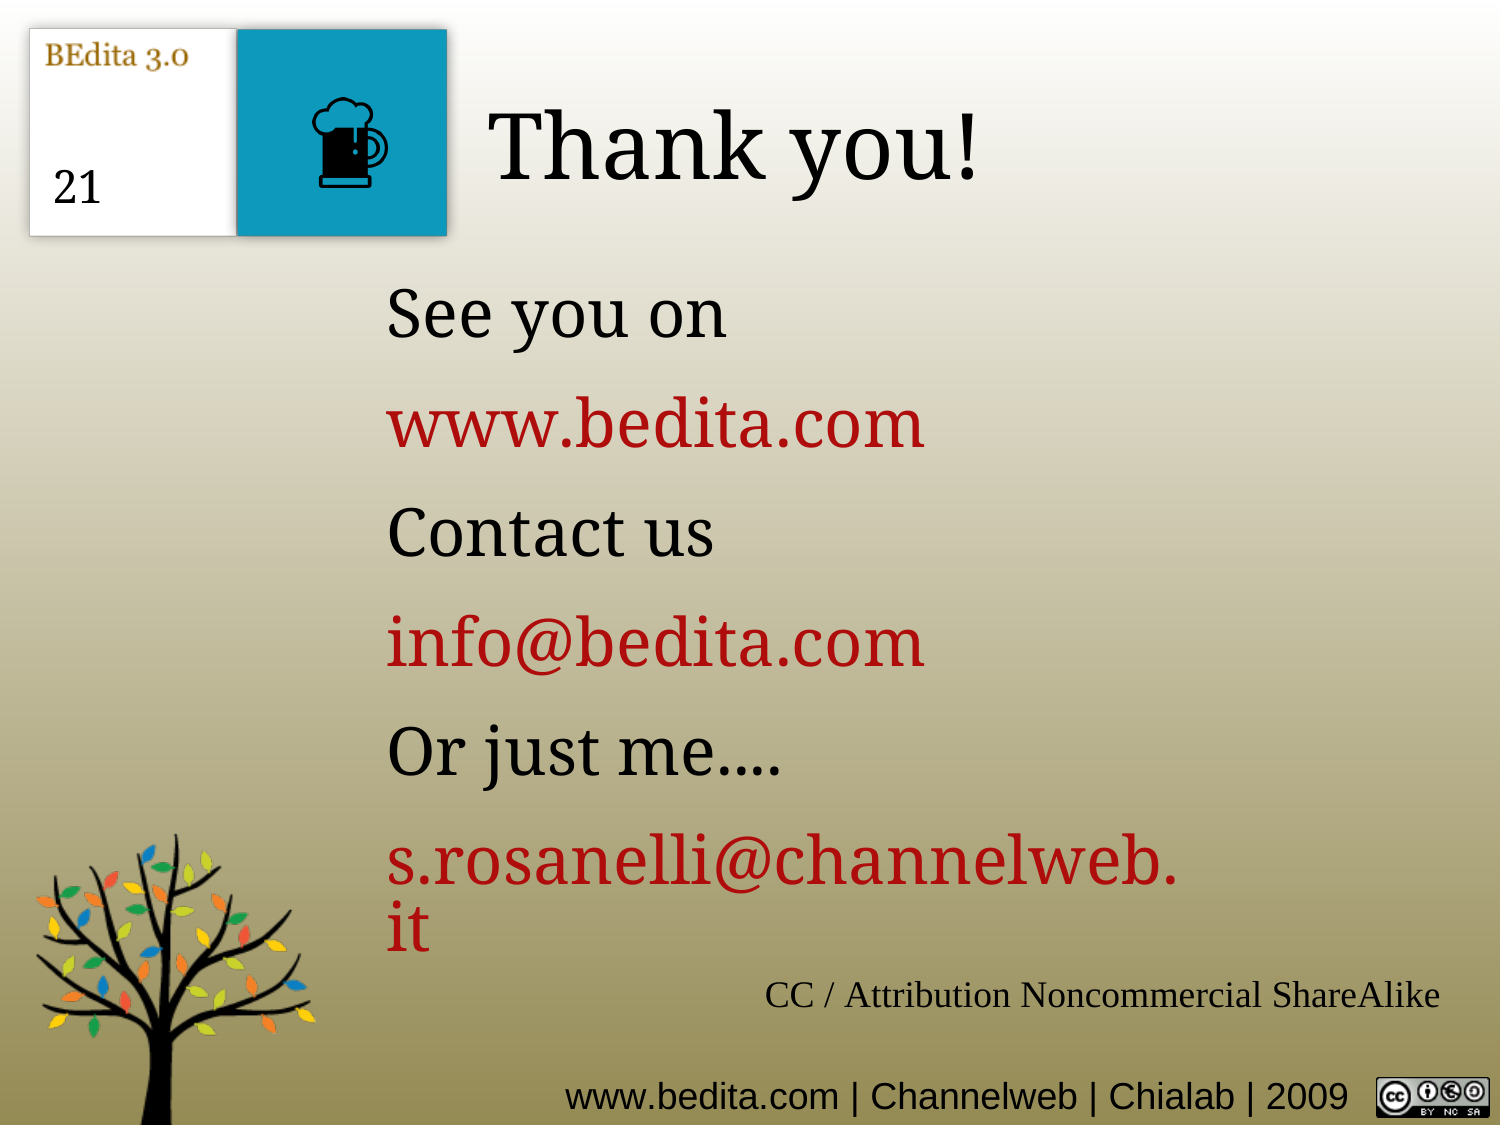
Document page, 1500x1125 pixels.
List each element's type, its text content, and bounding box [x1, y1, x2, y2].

picture [0, 814, 384, 1125]
picture [1376, 1077, 1490, 1118]
text_box See you on www.bedita.com Contact us info@bedita.com Or just me.... s.rosanelli@channelweb.it [354, 263, 1211, 916]
text_box <numero> [37, 147, 119, 207]
text_box www.bedita.com | Channelweb | Chialab | 2009 [488, 1064, 1364, 1125]
text_box CC / Attribution Noncommercial ShareAlike [750, 962, 1477, 1023]
text_box Thank you! [472, 48, 1349, 237]
picture [0, 0, 462, 266]
